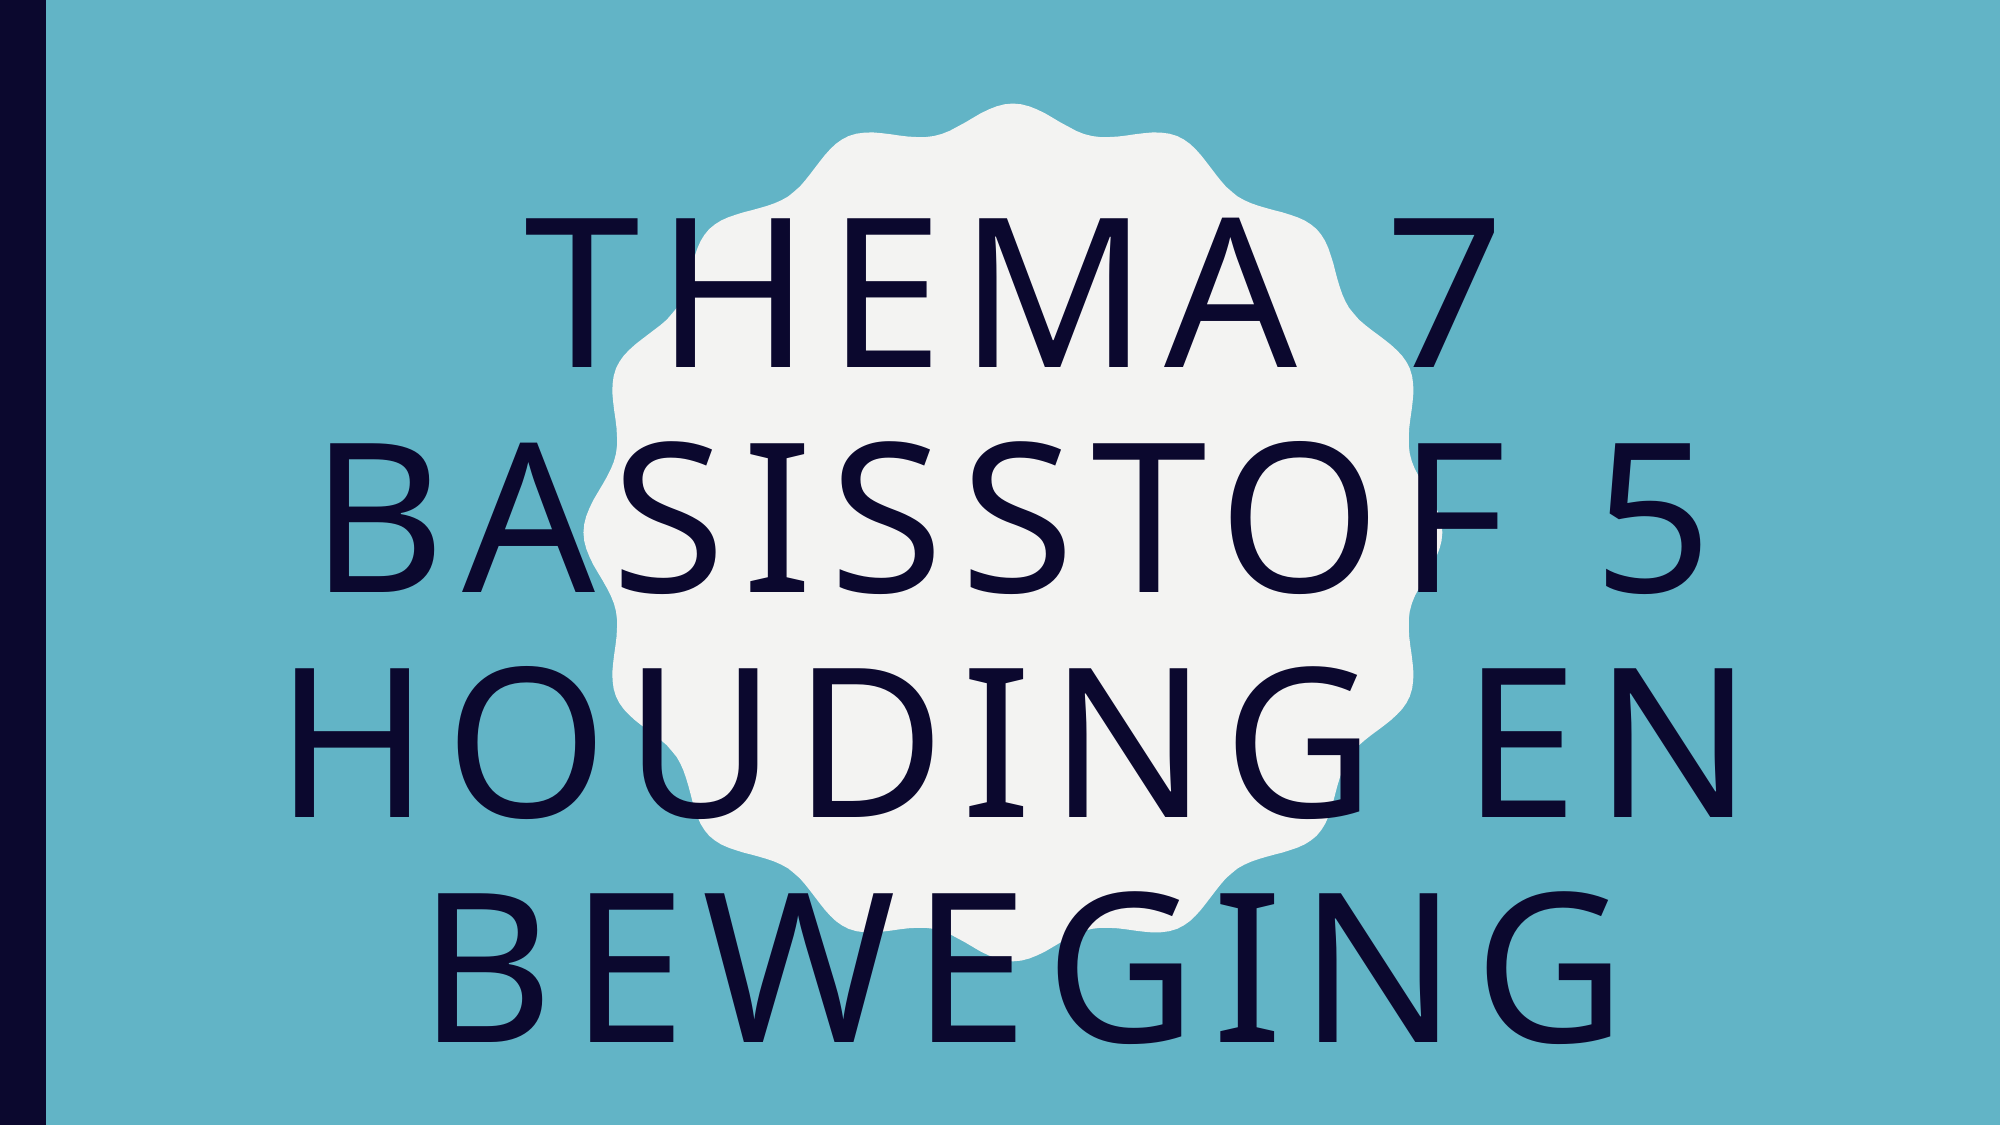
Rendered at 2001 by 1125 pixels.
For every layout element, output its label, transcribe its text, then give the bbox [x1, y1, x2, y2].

title Thema 7 Basisstof 5 Houding en beweging [176, 180, 1870, 902]
